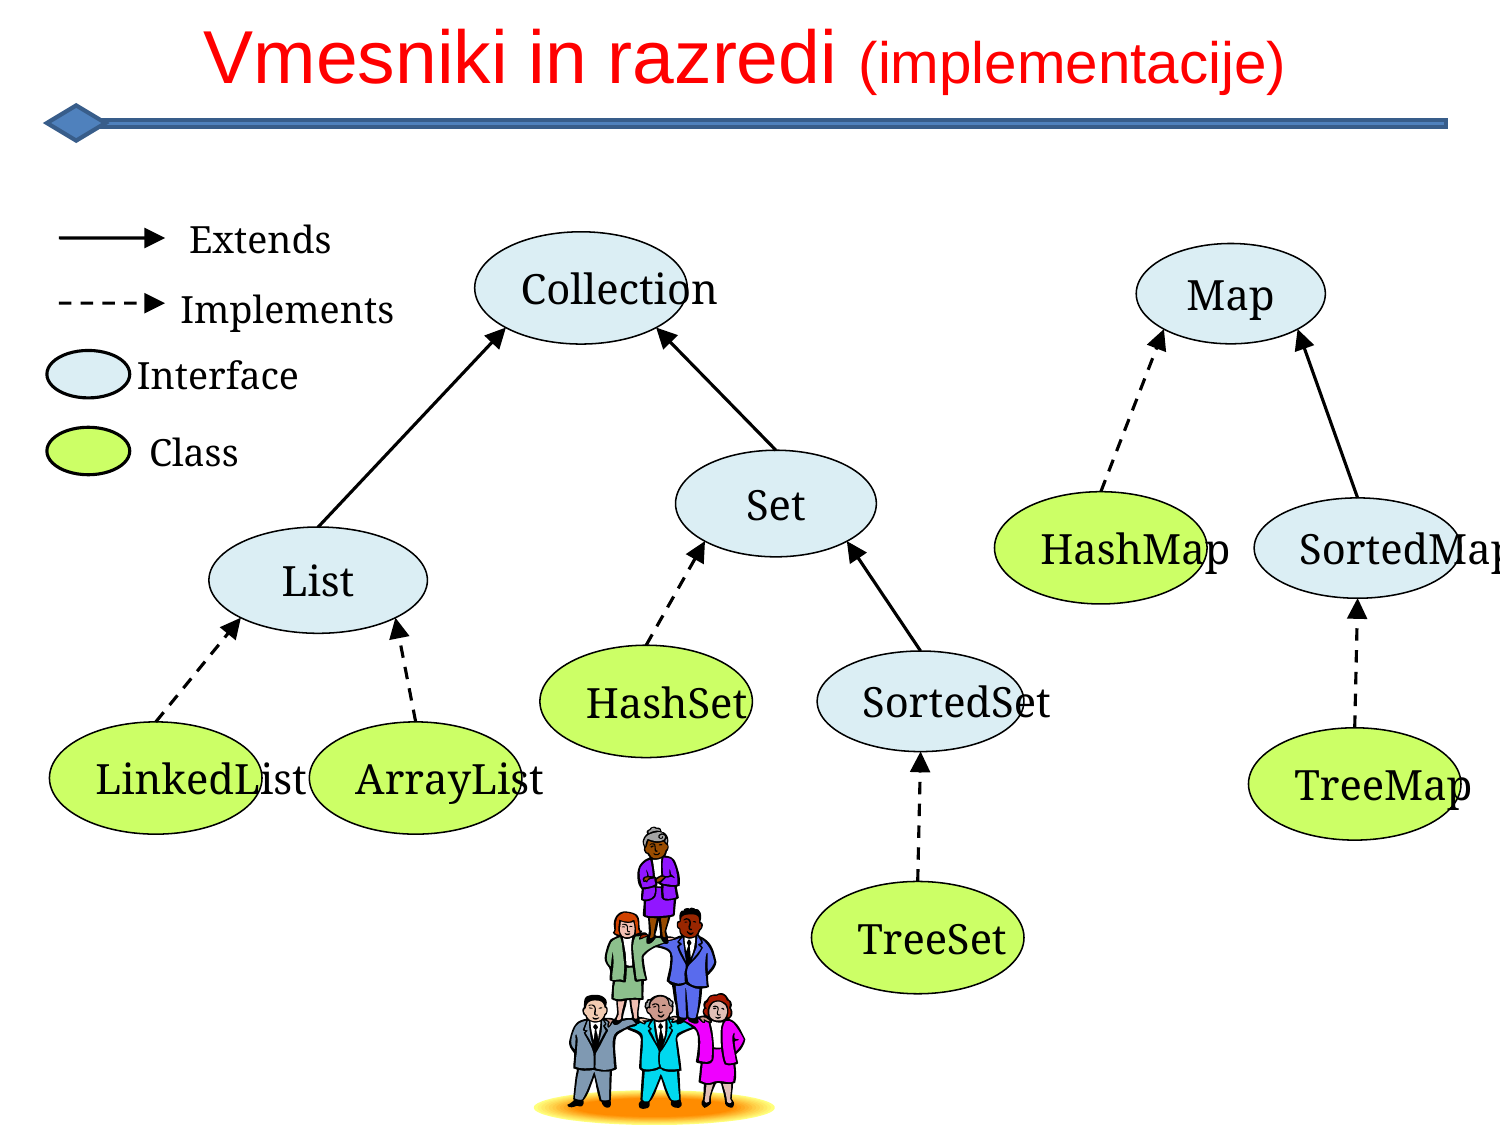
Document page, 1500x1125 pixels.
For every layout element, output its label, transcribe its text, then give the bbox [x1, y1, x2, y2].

text_box Interface [122, 344, 315, 405]
text_box TreeMap [1248, 727, 1461, 841]
text_box List [208, 527, 428, 634]
text_box Implements [165, 278, 410, 340]
text_box [46, 427, 130, 475]
chart [533, 826, 775, 1125]
text_box TreeMap [1454, 780, 1462, 798]
title Vmesniki in razredi (implementacije) [70, 0, 1421, 108]
text_box ArrayList [309, 721, 522, 835]
text_box HashSet [539, 645, 753, 758]
text_box SortedMap [1254, 497, 1458, 599]
text_box [46, 350, 122, 398]
text_box HashMap [994, 491, 1208, 604]
text_box LinkedList [49, 721, 263, 835]
text_box Map [1136, 243, 1326, 344]
text_box Collection [474, 231, 688, 345]
text_box SortedSet [817, 651, 1023, 752]
text_box Extends [174, 207, 347, 269]
text_box TreeSet [811, 881, 1025, 994]
text_box Collection [673, 284, 685, 302]
text_box Set [675, 450, 877, 557]
text_box Class [134, 421, 254, 483]
